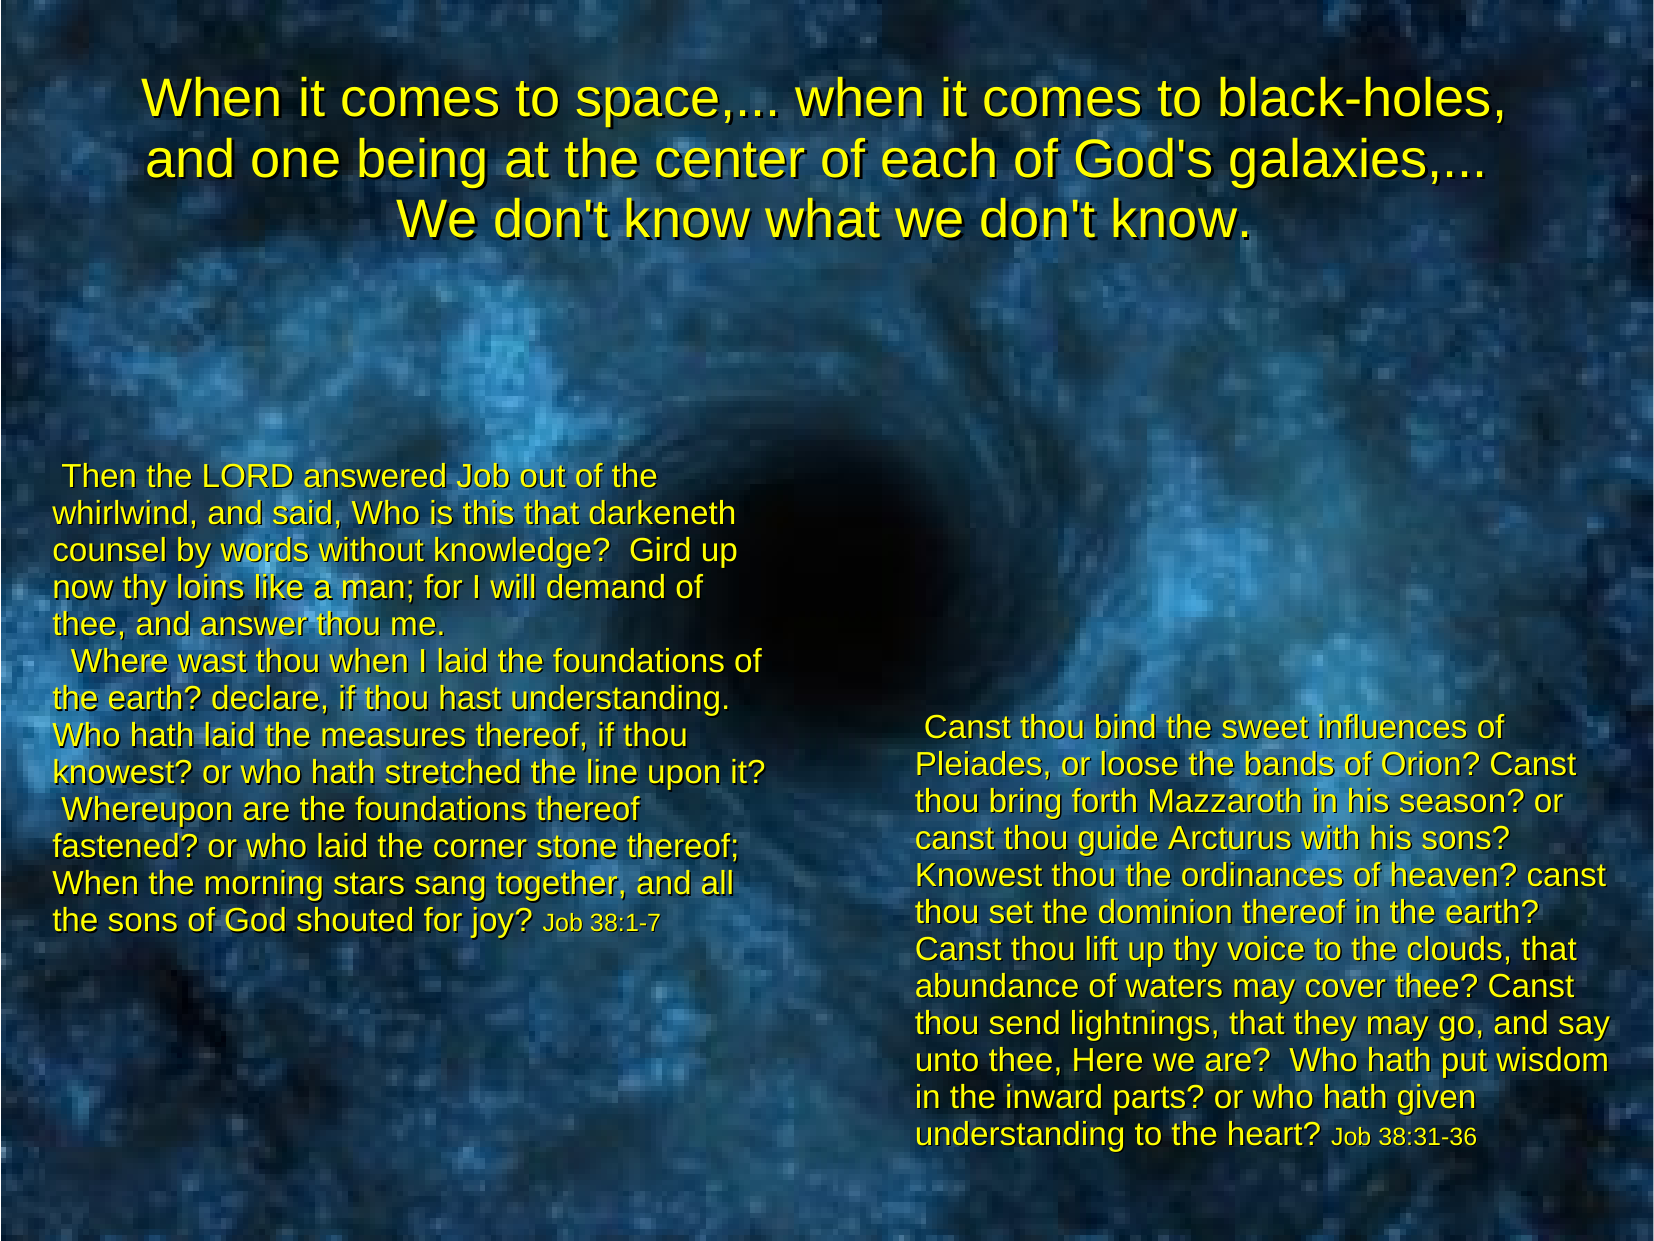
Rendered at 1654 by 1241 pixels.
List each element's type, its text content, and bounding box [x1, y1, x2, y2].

text_box Canst thou bind the sweet influences of Pleiades, or loose the bands of Orion? Canst thou bring forth Mazzaroth in his season? or canst thou guide Arcturus with his sons? Knowest thou the ordinances of heaven? canst thou set the dominion thereof in the earth? Canst thou lift up thy voice to the clouds, that abundance of waters may cover thee? Canst thou send lightnings, that they may go, and say unto thee, Here we are? Who hath put wisdom in the inward parts? or who hath given understanding to the heart? Job 38:31-36 [900, 700, 1651, 1163]
text_box Then the LORD answered Job out of the whirlwind, and said, Who is this that darkeneth counsel by words without knowledge? Gird up now thy loins like a man; for I will demand of thee, and answer thou me. Where wast thou when I laid the foundations of the earth? declare, if thou hast understanding. Who hath laid the measures thereof, if thou knowest? or who hath stretched the line upon it? Whereupon are the foundations thereof fastened? or who laid the corner stone thereof; When the morning stars sang together, and all the sons of God shouted for joy? Job 38:1-7 [37, 450, 788, 950]
text_box When it comes to space,... when it comes to black-holes, and one being at the center of each of God's galaxies,... We don't know what we don't know. [105, 60, 1546, 257]
picture [1, 0, 1654, 1241]
